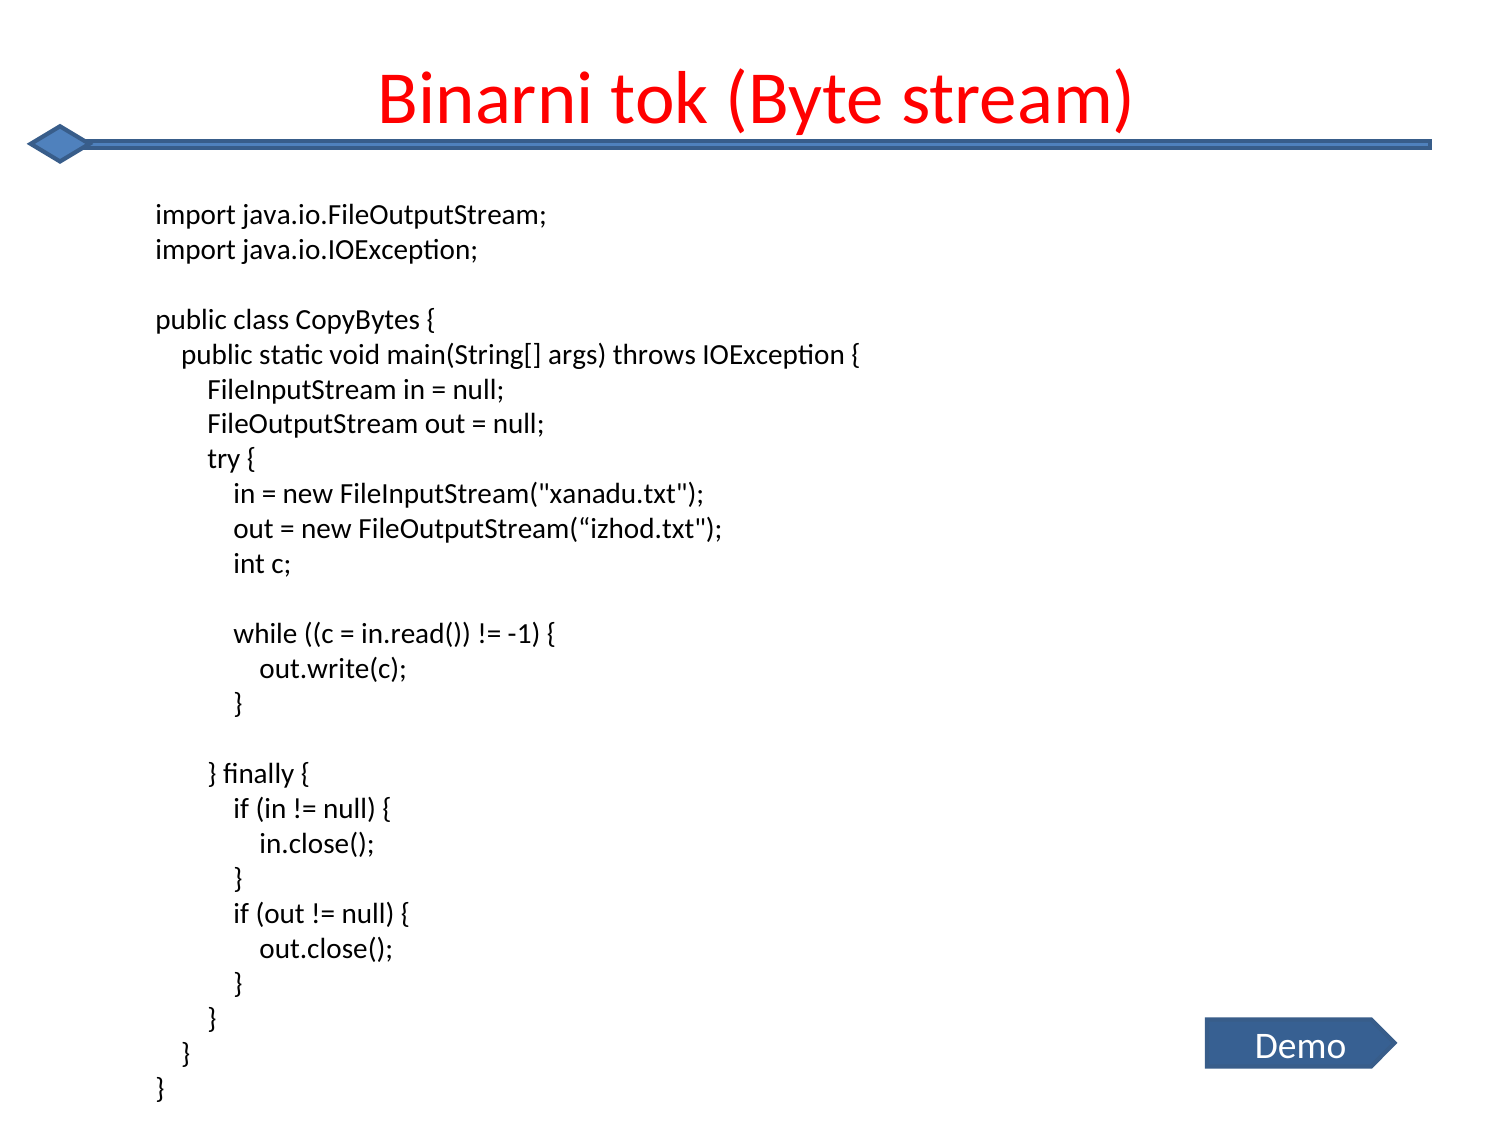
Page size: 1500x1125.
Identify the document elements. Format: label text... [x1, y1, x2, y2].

text_box import java.io.FileOutputStream; import java.io.IOException; public class CopyBytes { public static void main(String[] args) throws IOException { FileInputStream in = null; FileOutputStream out = null; try { in = new FileInputStream("xanadu.txt"); out = new FileOutputStream(“izhod.txt"); int c; while ((c = in.read()) != -1) { out.write(c); } } finally { if (in != null) { in.close(); } if (out != null) { out.close(); } } } } [140, 188, 1395, 1112]
text_box Demo [1206, 1019, 1395, 1067]
title Binarni tok (Byte stream) [82, 0, 1433, 188]
